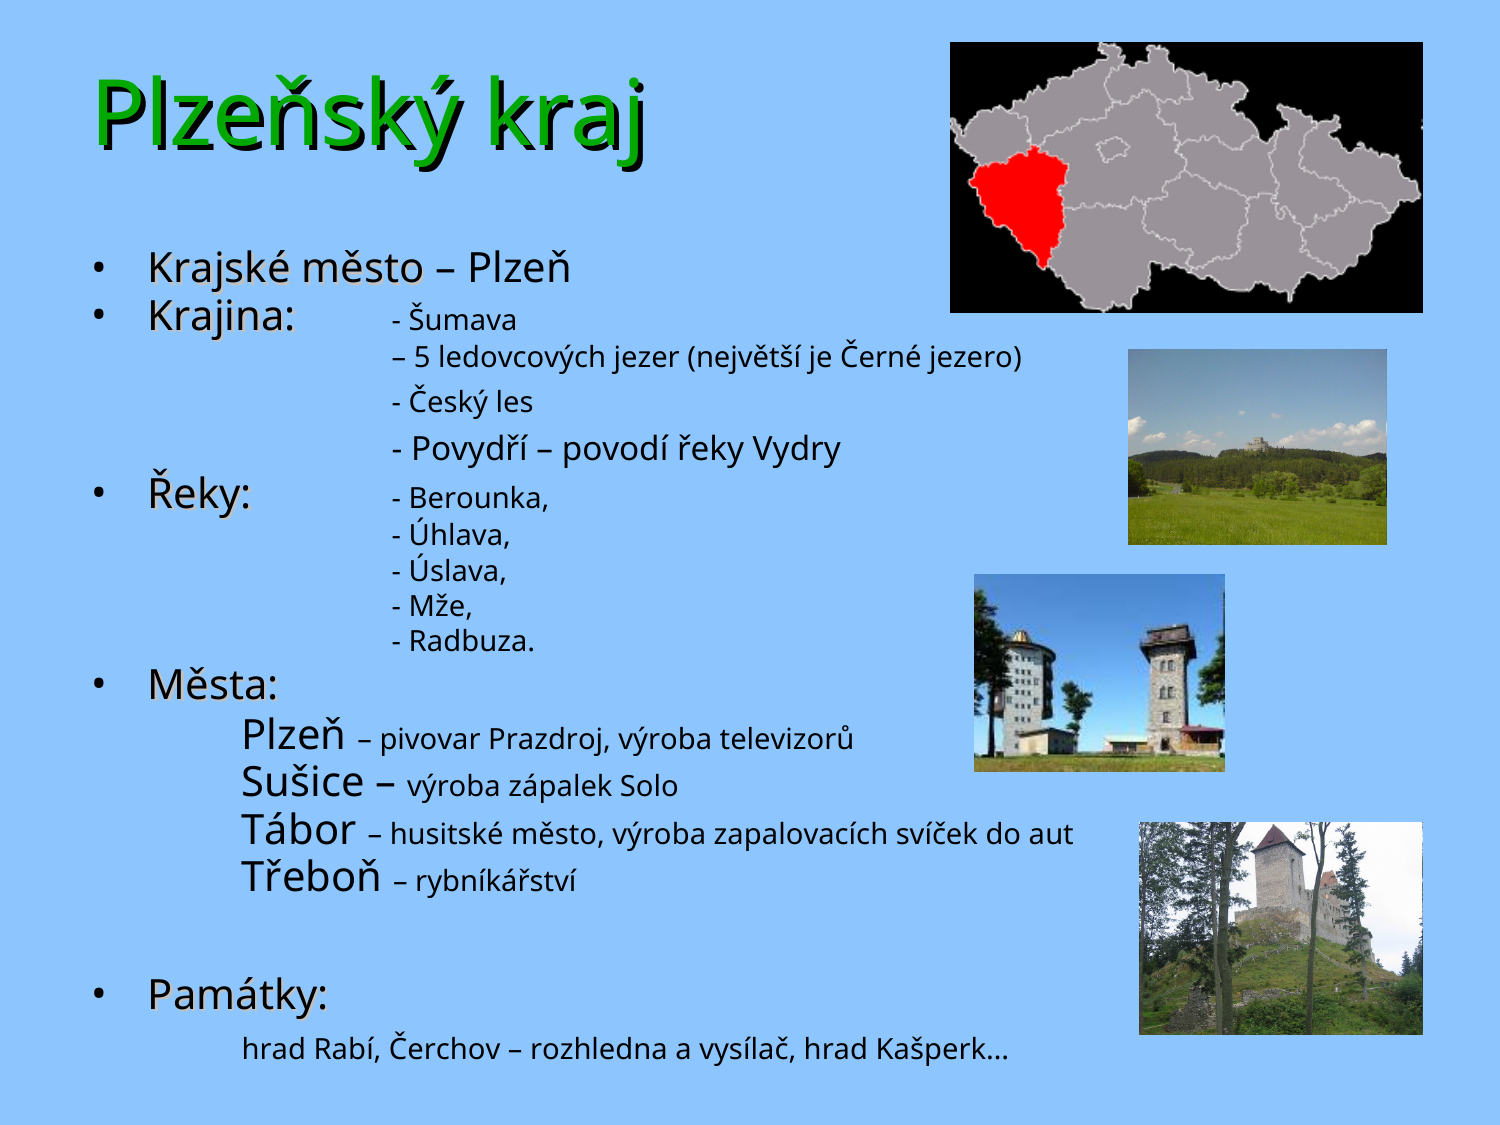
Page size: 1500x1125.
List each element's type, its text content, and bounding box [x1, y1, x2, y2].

picture [1139, 822, 1423, 1035]
title Plzeňský kraj [75, 45, 703, 173]
picture [950, 42, 1423, 313]
picture [1128, 349, 1387, 545]
picture [974, 574, 1225, 772]
list Krajské město – Plzeň Krajina: - Šumava – 5 ledovcových jezer (největší je Černé jezero) - Český les - Povydří – povodí řeky Vydry Řeky: - Berounka, - Úhlava, - Úslava, - Mže, - Radbuza. Města: Plzeň – pivovar Prazdroj, výroba televizorů Sušice – výroba zápalek Solo Tábor – husitské město, výroba zapalovacích svíček do aut Třeboň – rybníkářství Památky: hrad Rabí, Čerchov – rozhledna a vysílač, hrad Kašperk… [76, 243, 1117, 1125]
